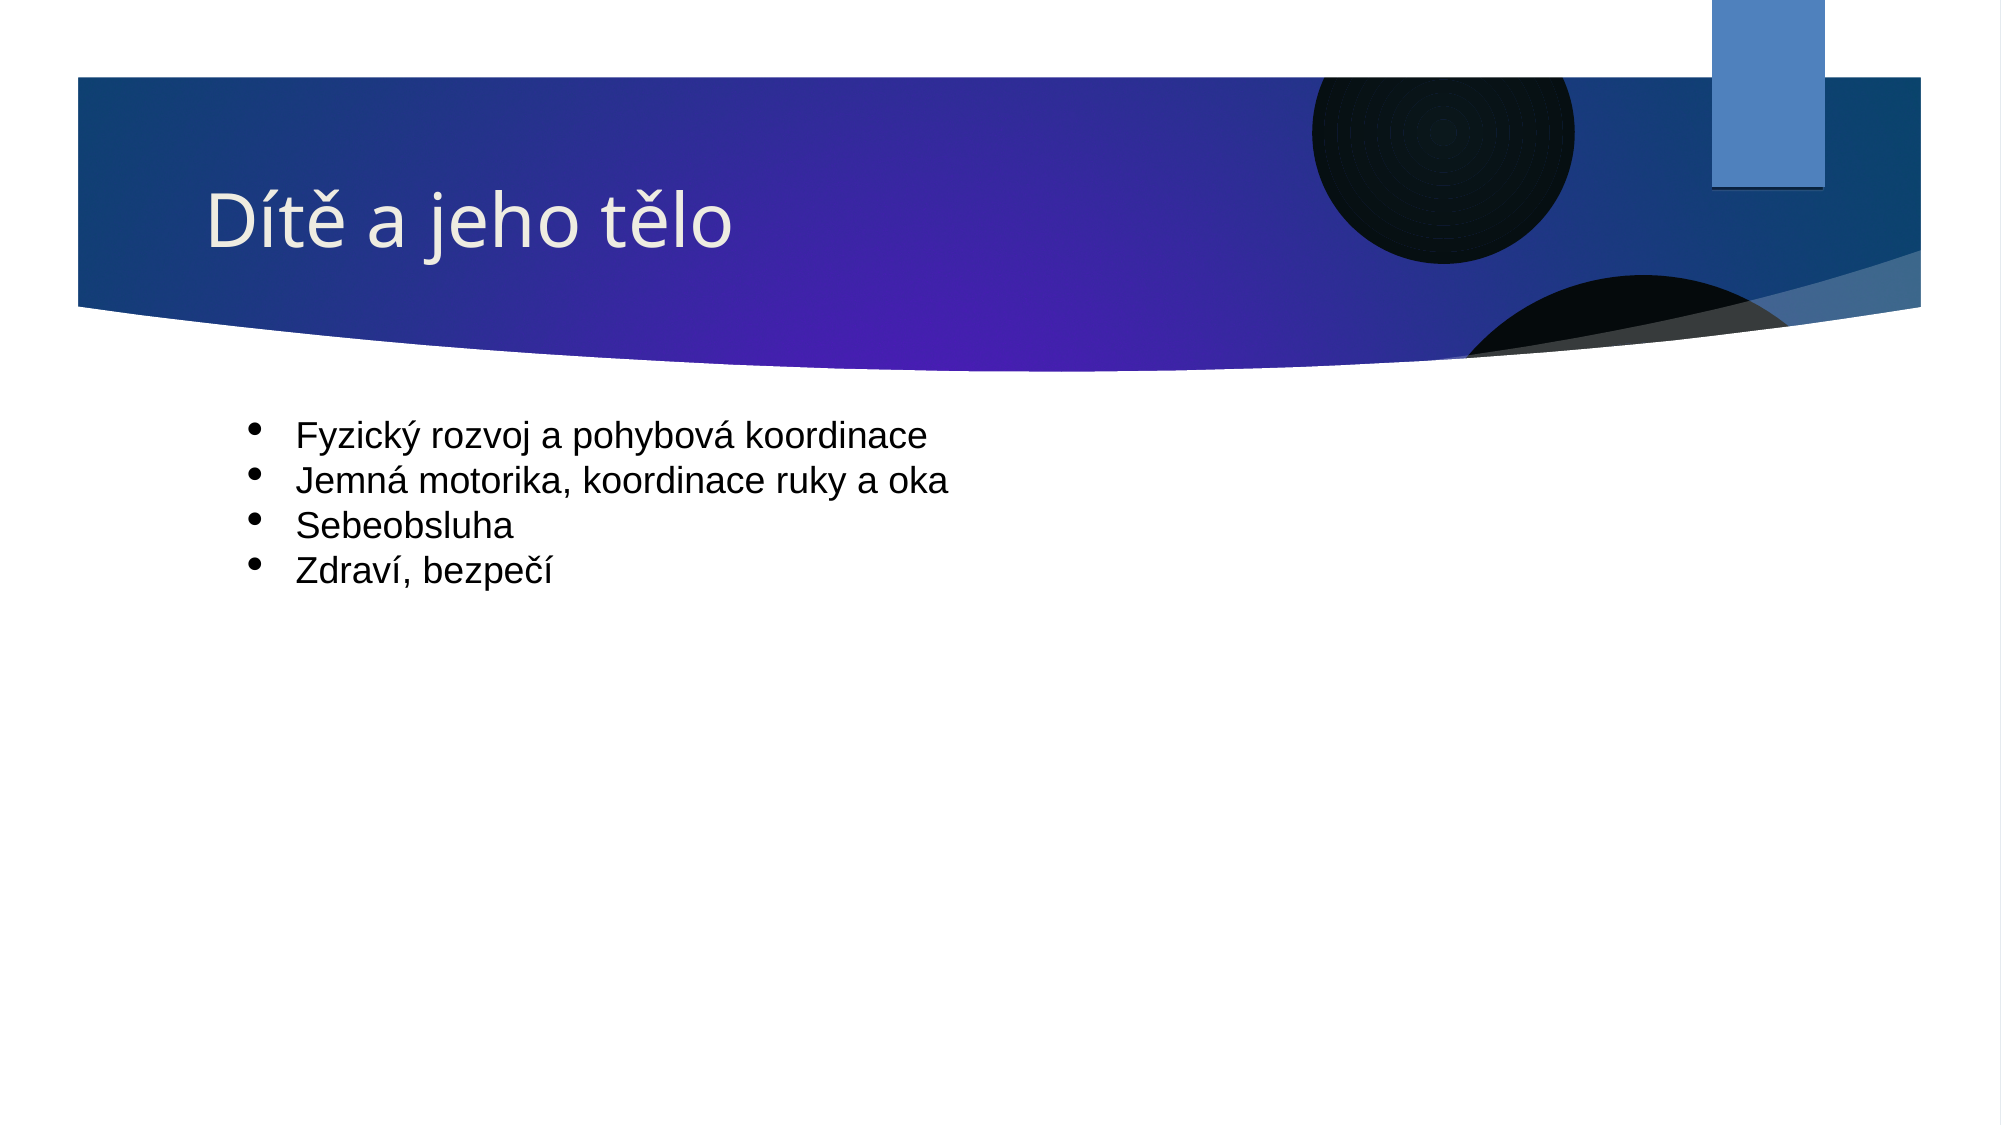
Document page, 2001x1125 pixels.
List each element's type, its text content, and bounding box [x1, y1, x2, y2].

title Dítě a jeho tělo [189, 159, 1627, 276]
text_box Fyzický rozvoj a pohybová koordinace Jemná motorika, koordinace ruky a oka Sebeobsluha Zdraví, bezpečí [83, 358, 1917, 689]
